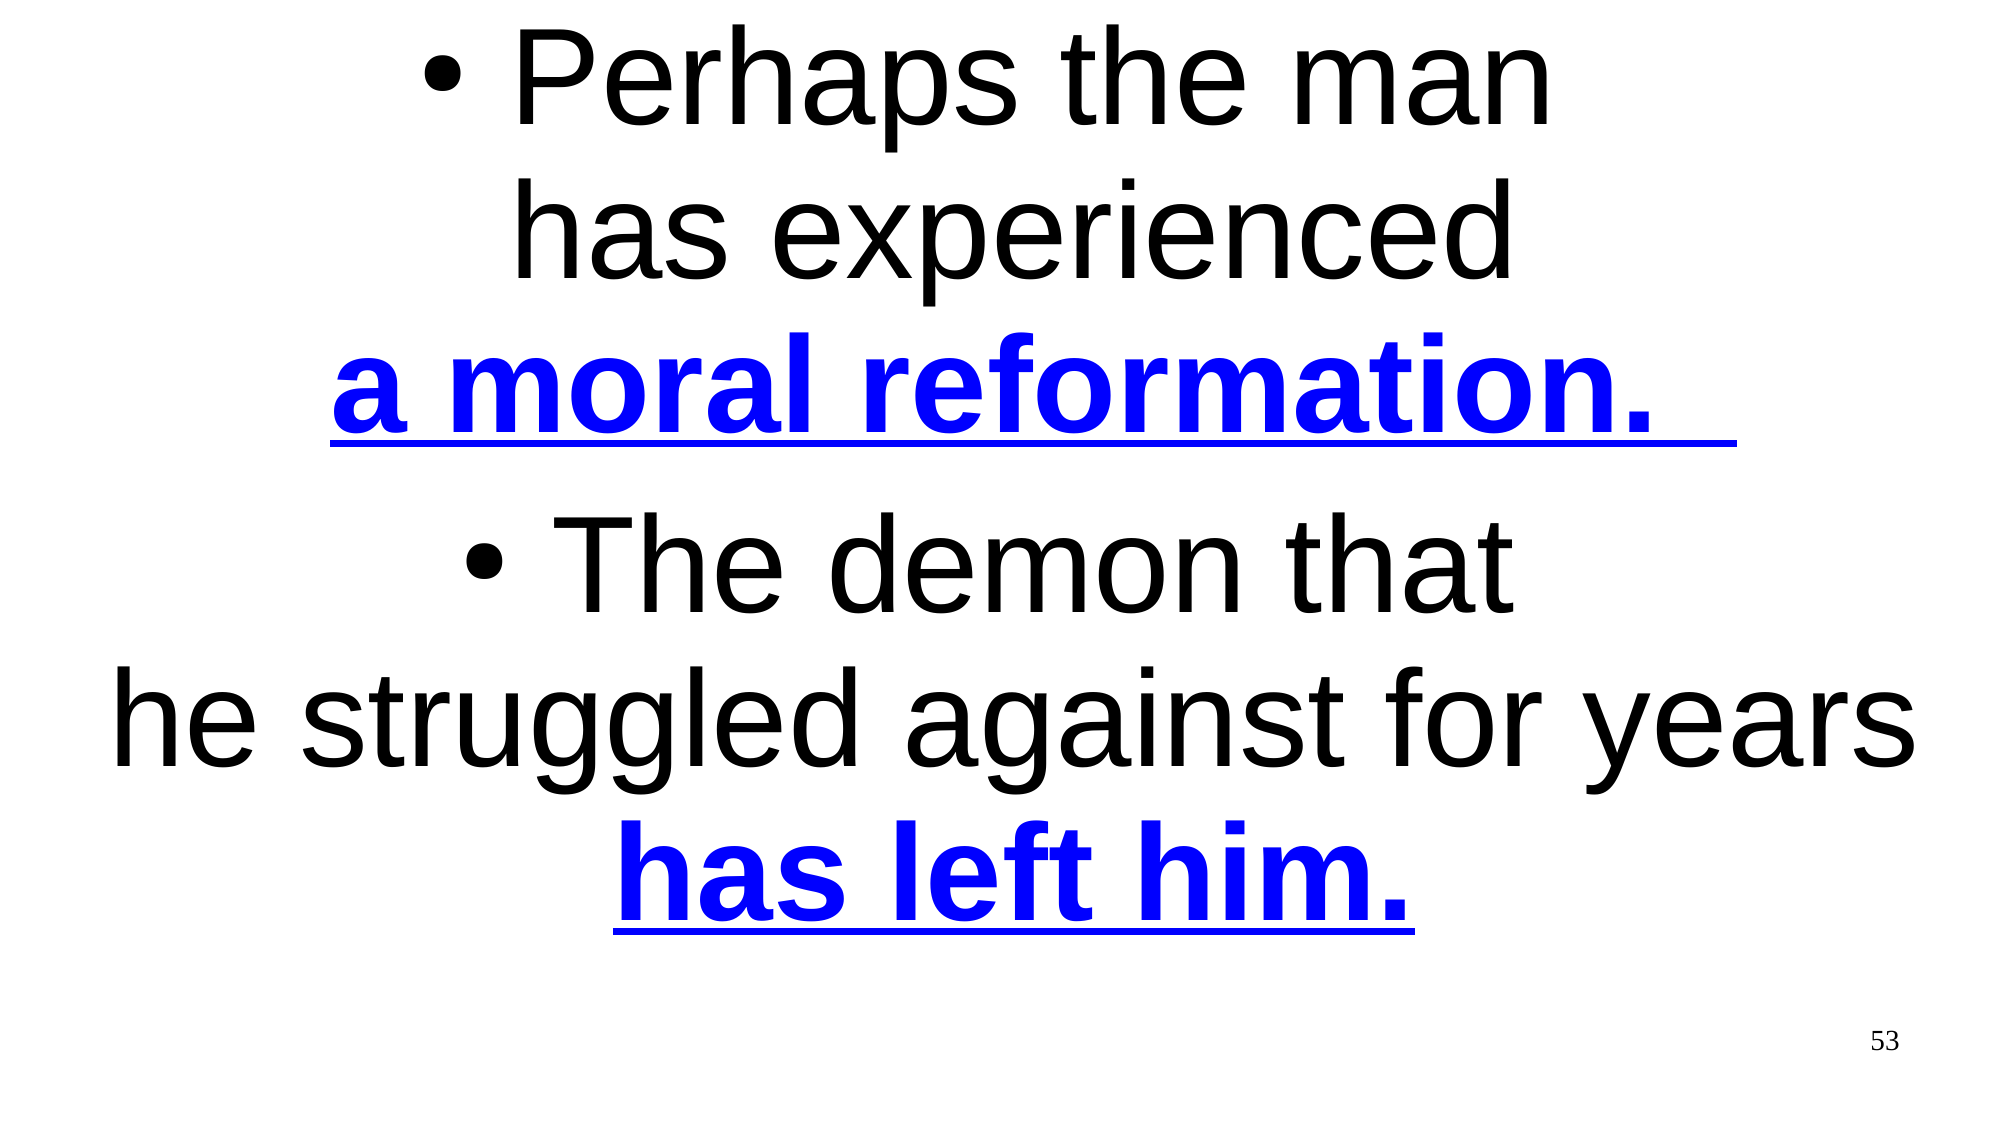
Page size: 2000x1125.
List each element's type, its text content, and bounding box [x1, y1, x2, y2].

list Perhaps the man has experienced a moral reformation. The demon that he struggled against for years has left him. [0, 0, 1996, 1123]
